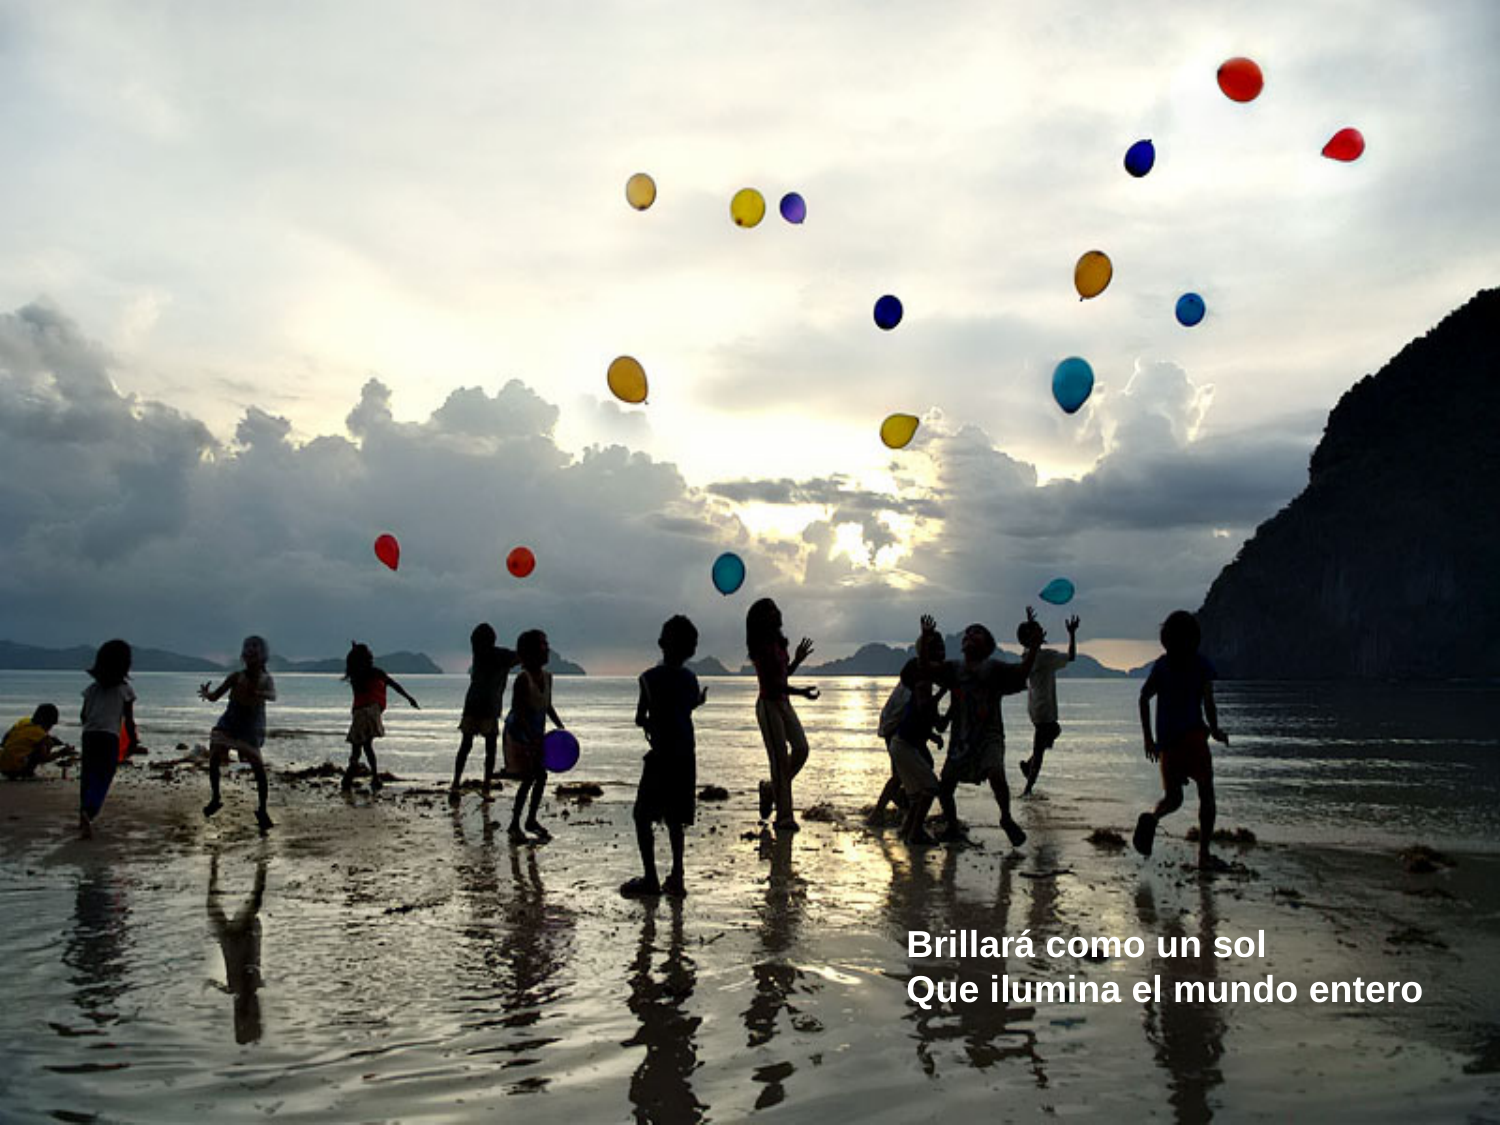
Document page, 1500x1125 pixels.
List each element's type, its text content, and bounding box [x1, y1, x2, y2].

picture [0, 0, 1500, 1125]
text_box Brillará como un sol Que ilumina el mundo entero [891, 912, 1463, 1063]
